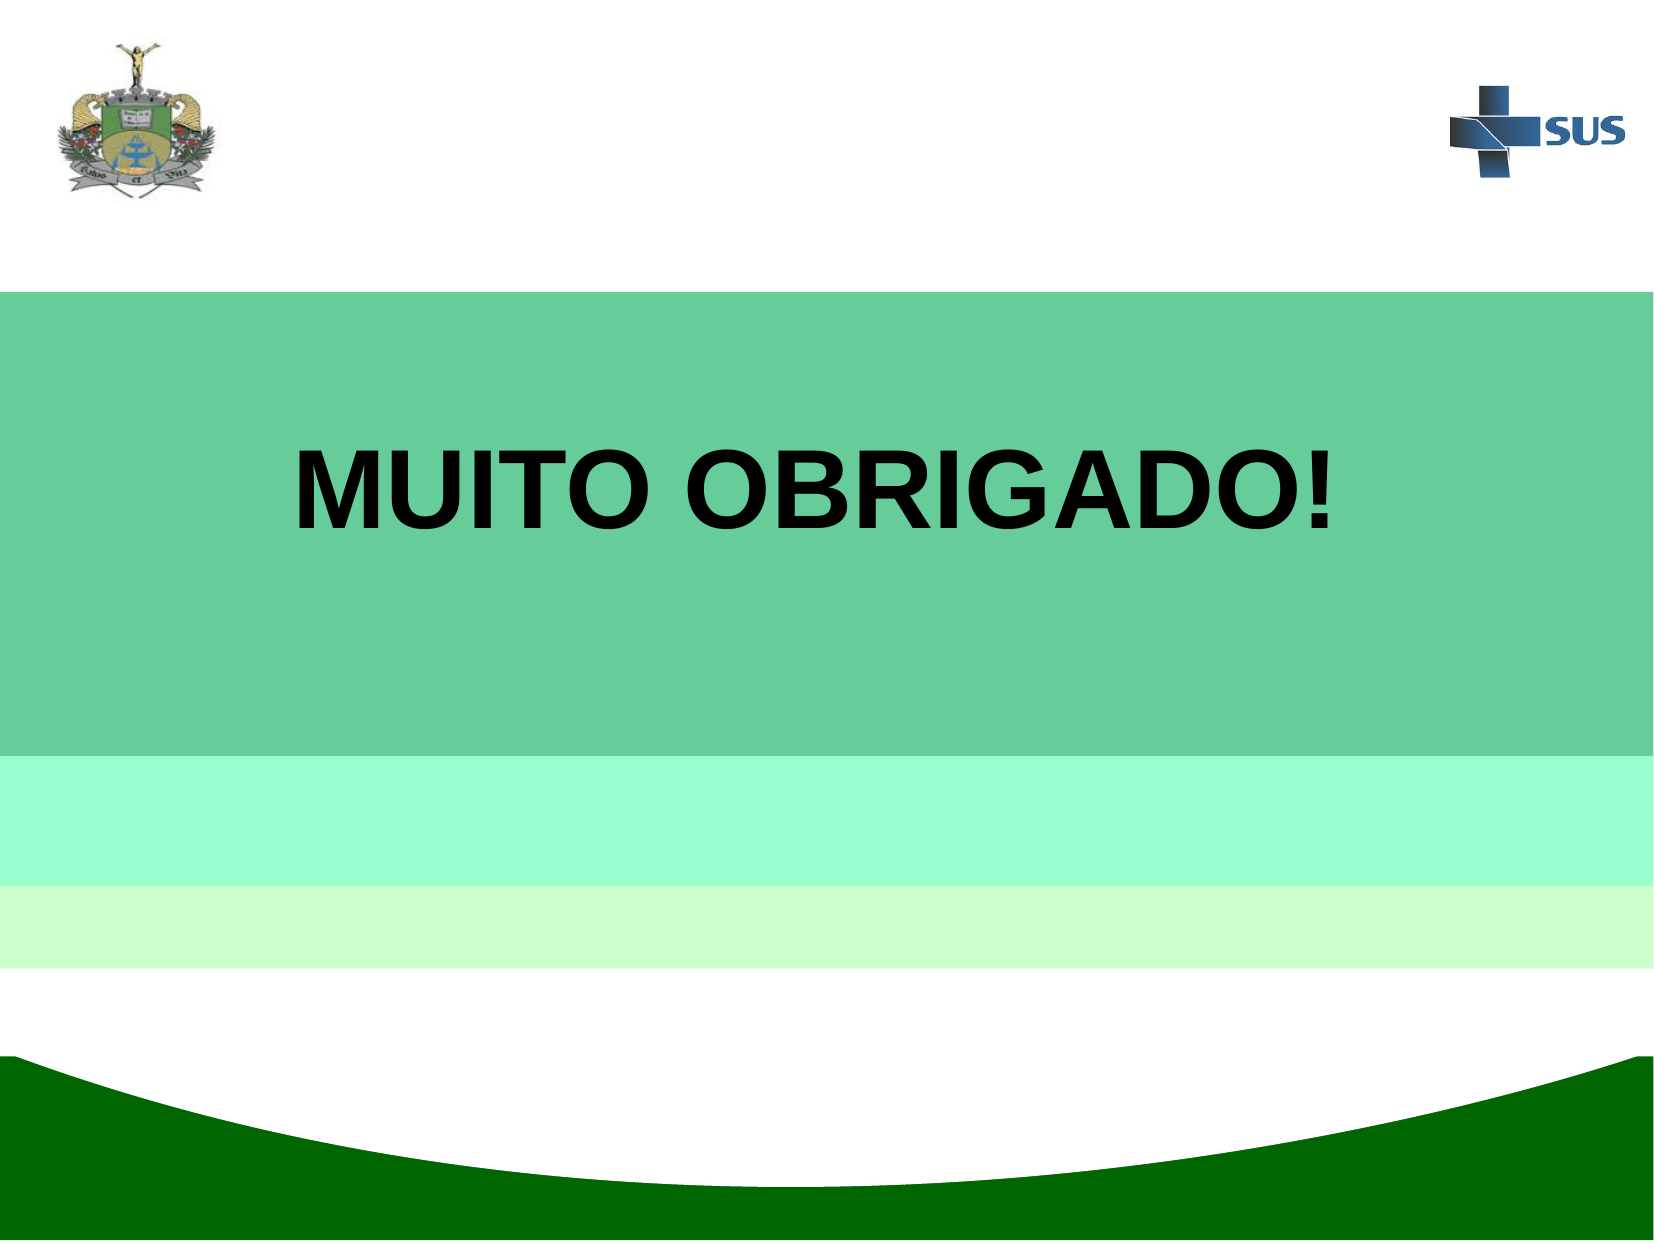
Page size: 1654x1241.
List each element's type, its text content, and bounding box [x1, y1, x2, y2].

text_box [0, 159, 1654, 1012]
picture [47, 35, 225, 213]
text_box [0, 1050, 1654, 1241]
text_box MUITO OBRIGADO! [35, 419, 1598, 769]
picture [1449, 85, 1630, 178]
